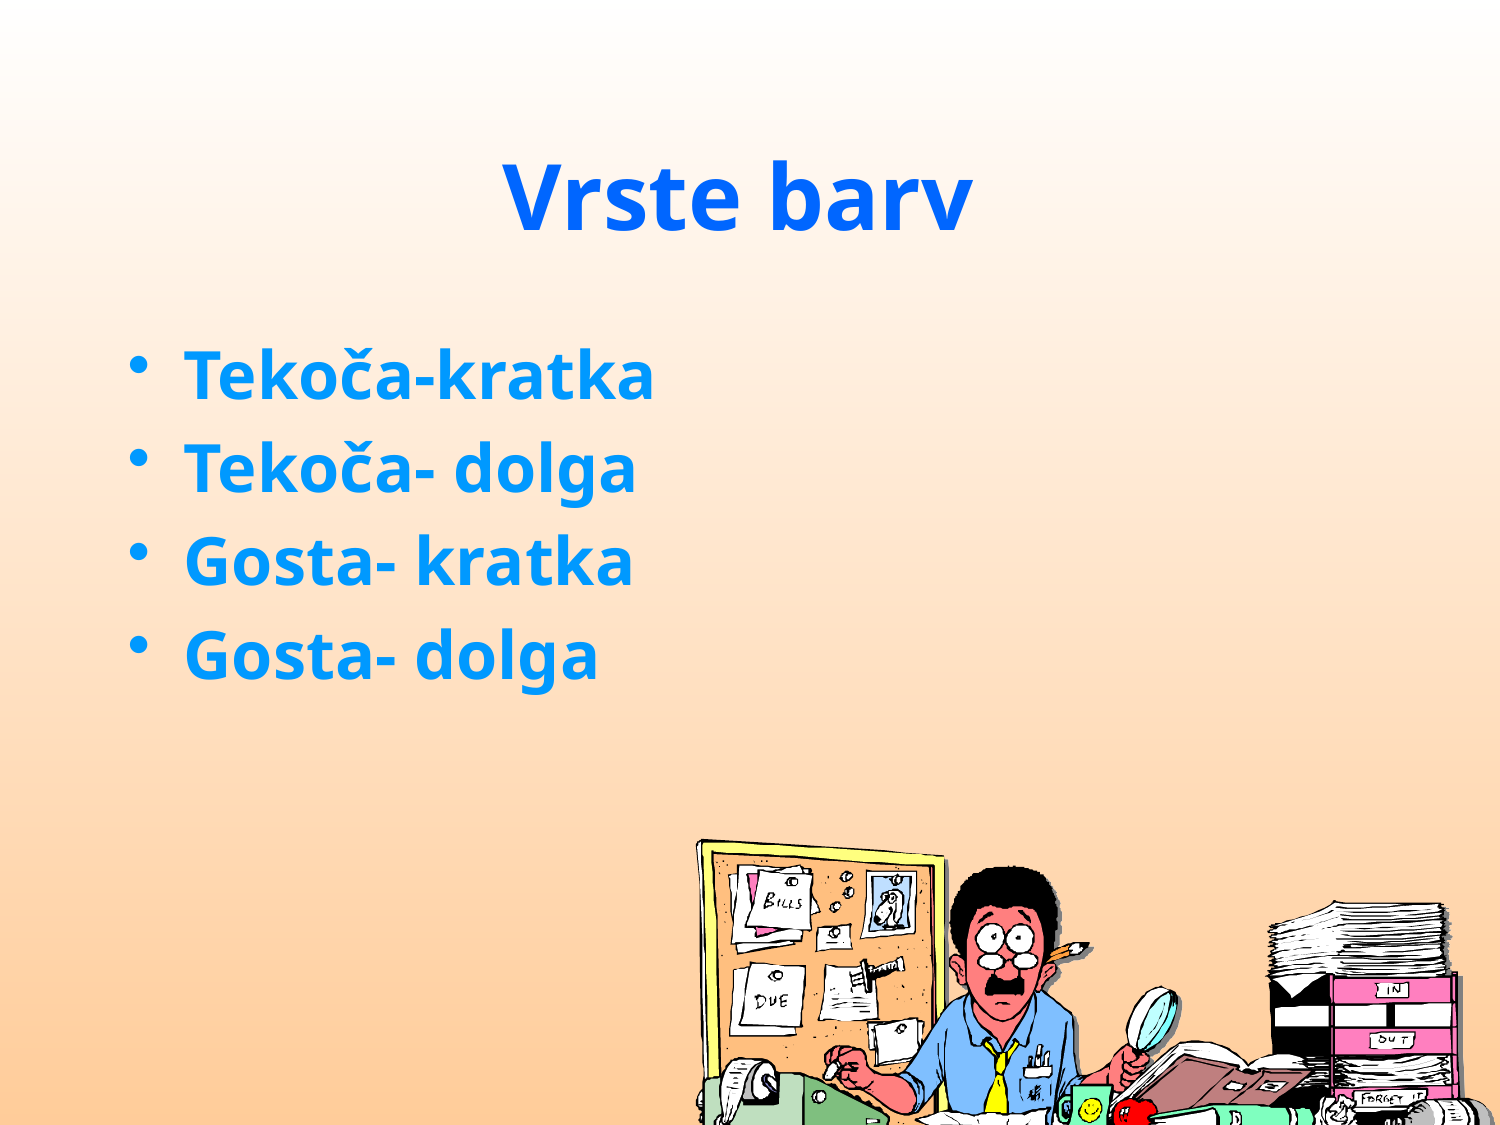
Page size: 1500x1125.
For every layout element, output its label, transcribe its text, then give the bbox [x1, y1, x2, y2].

title Vrste barv [112, 99, 1388, 288]
list Tekoča-kratka Tekoča- dolga Gosta- kratka Gosta- dolga [112, 324, 1388, 1000]
